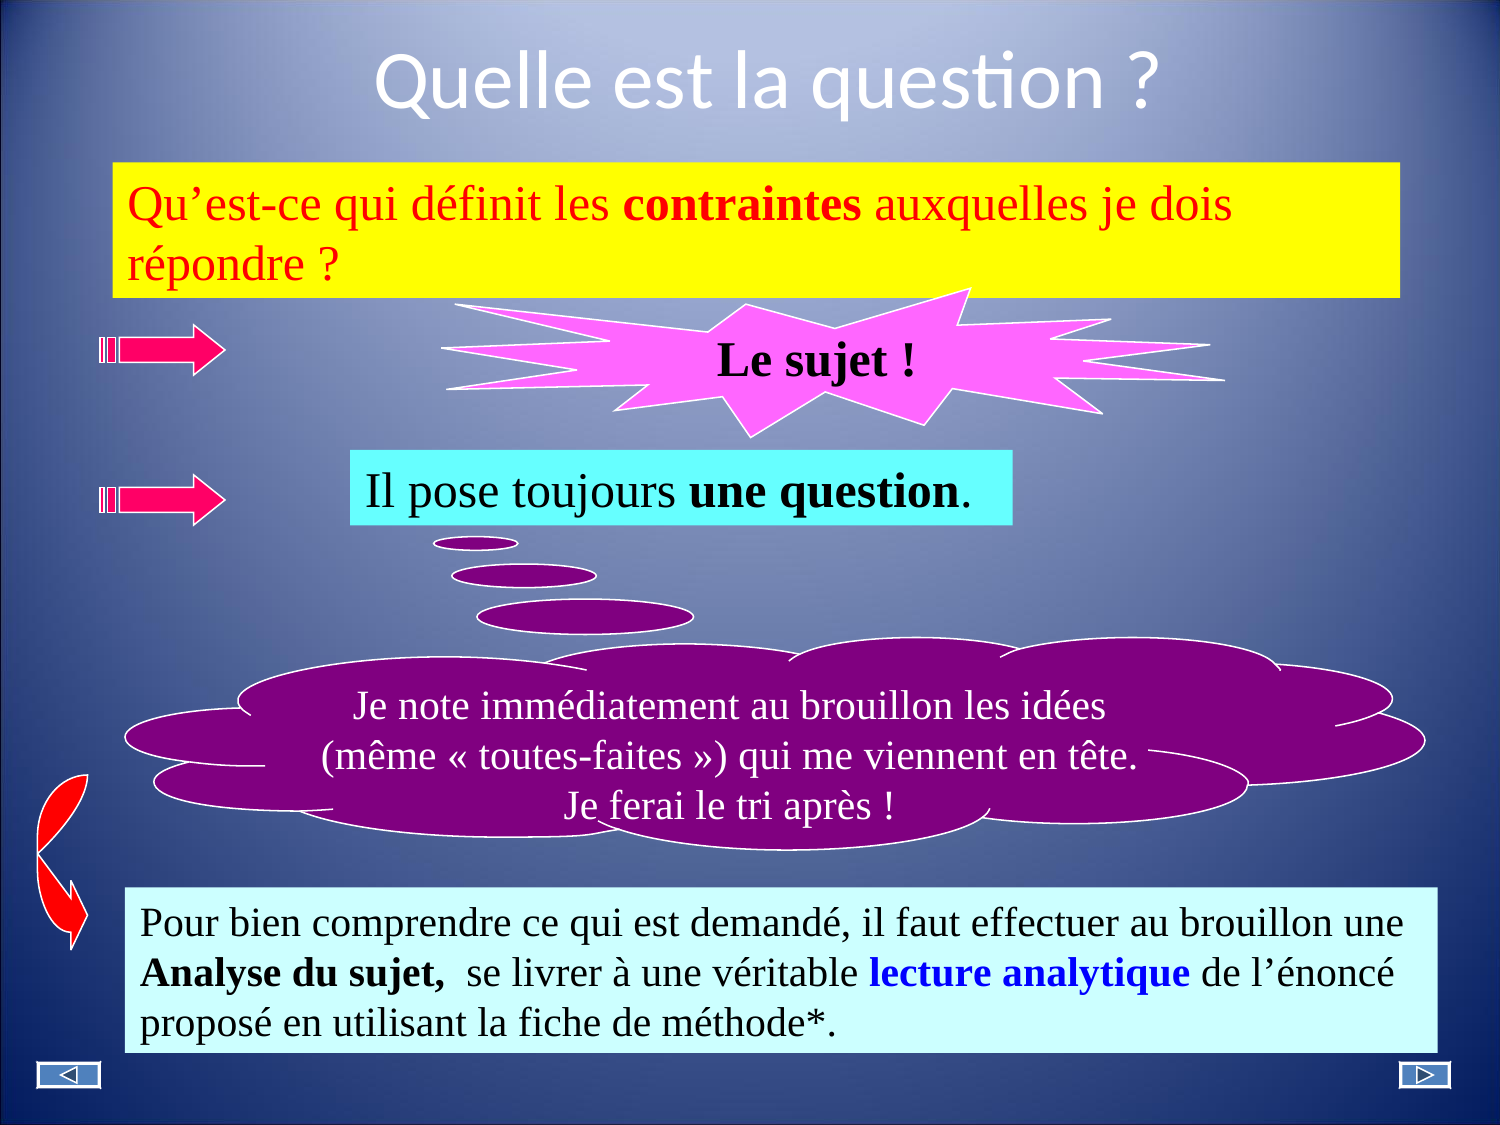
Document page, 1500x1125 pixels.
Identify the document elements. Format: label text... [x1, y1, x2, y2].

text_box Je note immédiatement au brouillon les idées (même « toutes-faites ») qui me viennent en tête. Je ferai le tri après ! [476, 599, 694, 635]
text_box [37, 774, 88, 951]
text_box Il pose toujours une question. [350, 449, 1013, 526]
text_box [38, 1062, 101, 1088]
text_box [100, 337, 104, 362]
picture [0, 0, 1500, 1125]
text_box Pour bien comprendre ce qui est demandé, il faut effectuer au brouillon une Analyse du sujet, se livrer à une véritable lecture analytique de l’énoncé proposé en utilisant la fiche de méthode*. [124, 887, 1438, 1053]
text_box Je note immédiatement au brouillon les idées (même « toutes-faites ») qui me viennent en tête. Je ferai le tri après ! [451, 564, 597, 588]
text_box [100, 487, 104, 512]
text_box Je note immédiatement au brouillon les idées (même « toutes-faites ») qui me viennent en tête. Je ferai le tri après ! [124, 637, 1426, 851]
text_box [108, 487, 116, 512]
text_box [1401, 1062, 1451, 1088]
text_box Le sujet ! [441, 288, 1225, 438]
text_box Qu’est-ce qui définit les contraintes auxquelles je dois répondre ? [112, 162, 1401, 298]
text_box [119, 324, 226, 376]
text_box [108, 337, 116, 362]
title Quelle est la question ? [174, 29, 1363, 146]
text_box [119, 474, 226, 526]
